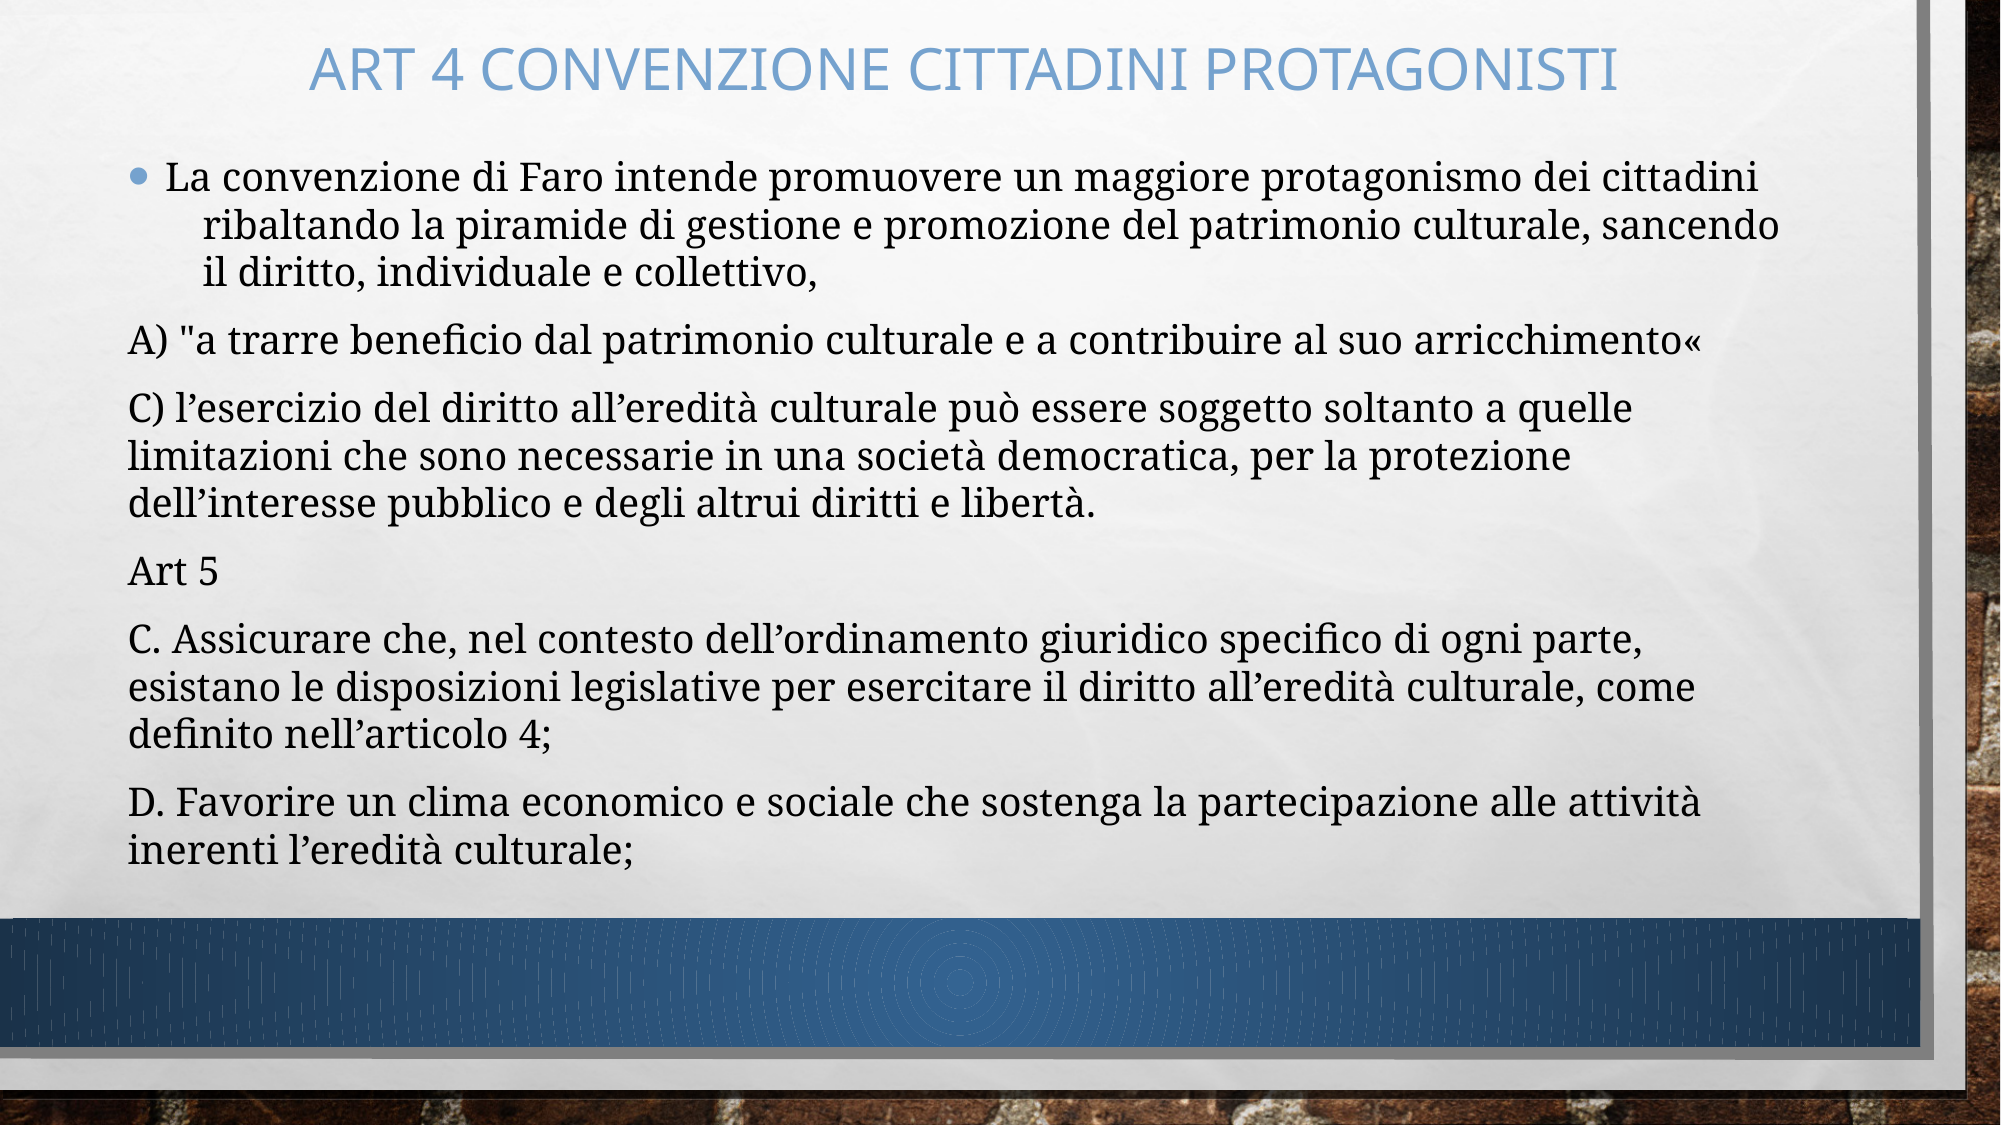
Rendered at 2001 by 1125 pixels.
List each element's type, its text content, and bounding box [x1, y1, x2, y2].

list La convenzione di Faro intende promuovere un maggiore protagonismo dei cittadini ribaltando la piramide di gestione e promozione del patrimonio culturale, sancendo il diritto, individuale e collettivo, A) "a trarre beneficio dal patrimonio culturale e a contribuire al suo arricchimento« C) l’esercizio del diritto all’eredità culturale può essere soggetto soltanto a quelle limitazioni che sono necessarie in una società democratica, per la protezione dell’interesse pubblico e degli altrui diritti e libertà. Art 5 C. Assicurare che, nel contesto dell’ordinamento giuridico specifico di ogni parte, esistano le disposizioni legislative per esercitare il diritto all’eredità culturale, come definito nell’articolo 4; D. Favorire un clima economico e sociale che sostenga la partecipazione alle attività inerenti l’eredità culturale; [112, 142, 1818, 882]
title Art 4 convenzione cittadini protagonisti [112, 26, 1819, 117]
